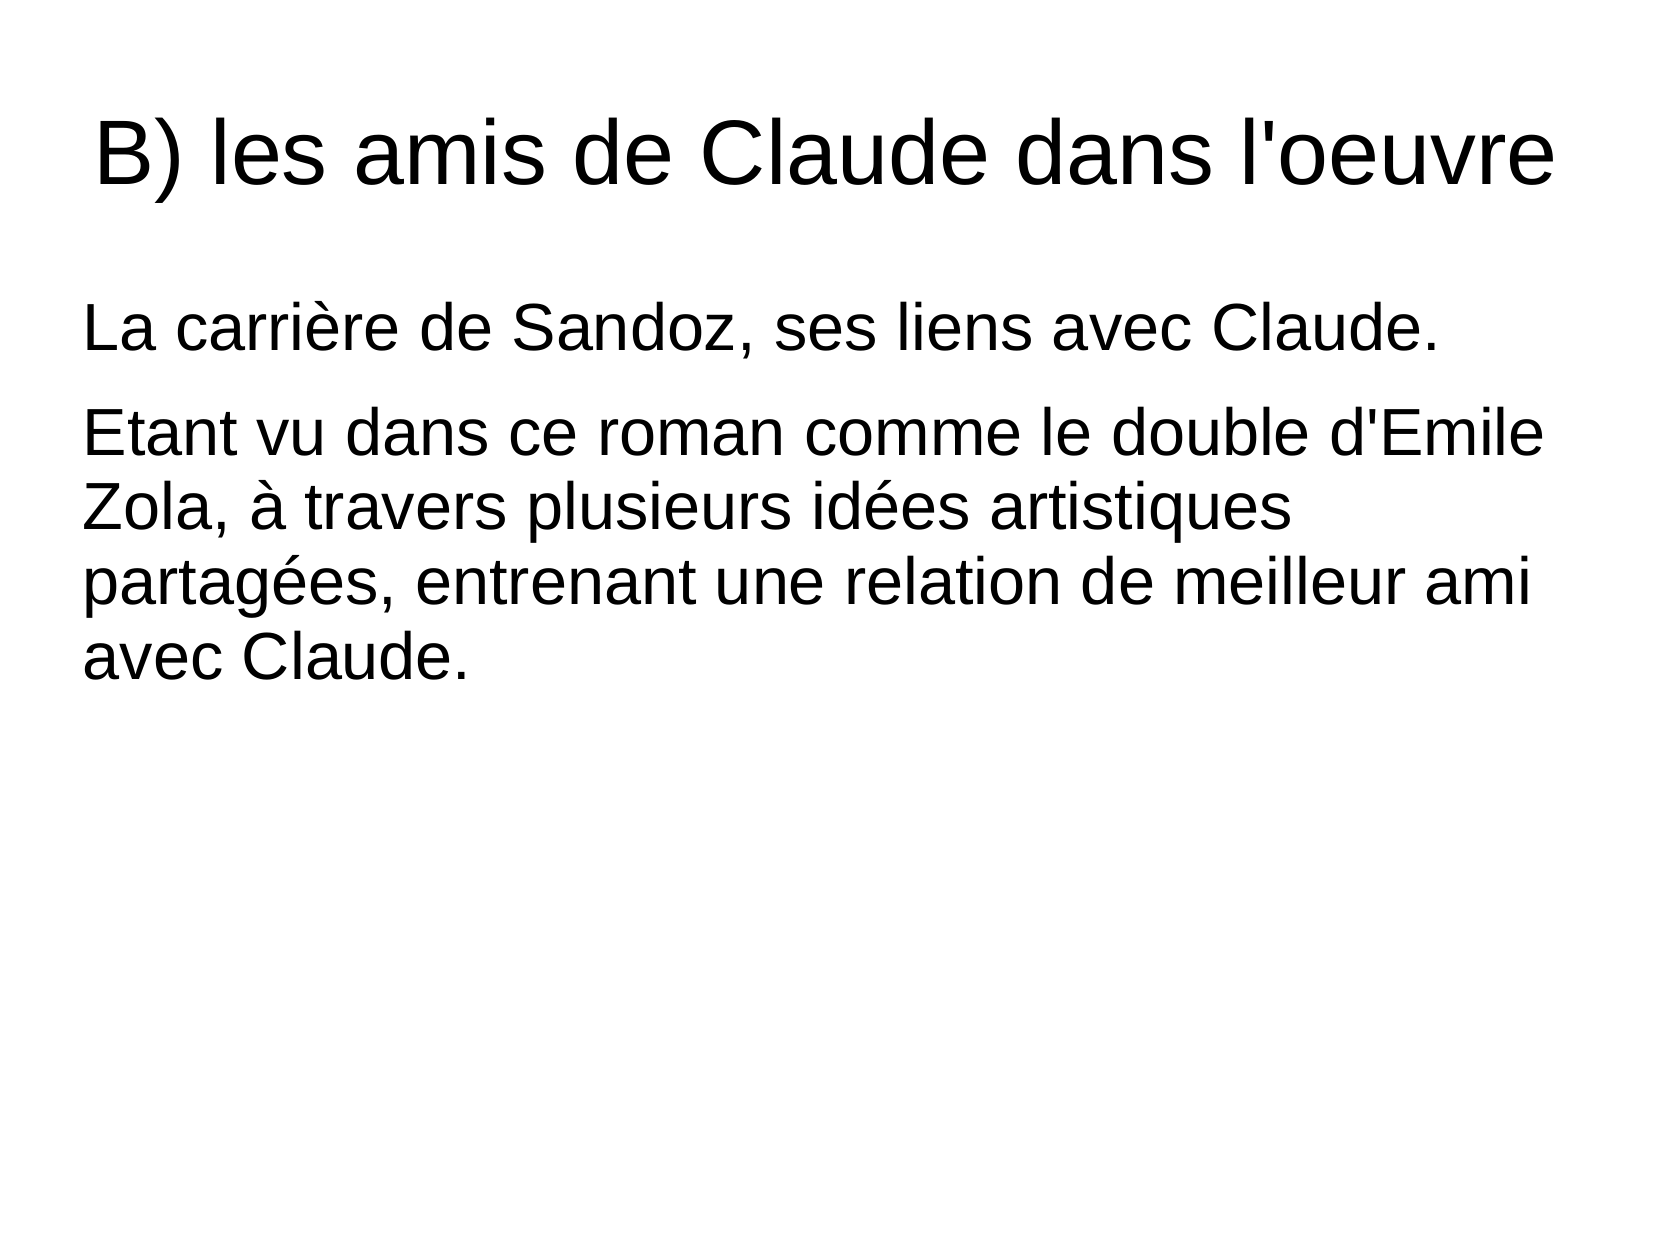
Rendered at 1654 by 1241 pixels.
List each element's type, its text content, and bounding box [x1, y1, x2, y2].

list La carrière de Sandoz, ses liens avec Claude. Etant vu dans ce roman comme le double d'Emile Zola, à travers plusieurs idées artistiques partagées, entrenant une relation de meilleur ami avec Claude. [82, 290, 1571, 1010]
title B) les amis de Claude dans l'oeuvre [82, 49, 1571, 257]
